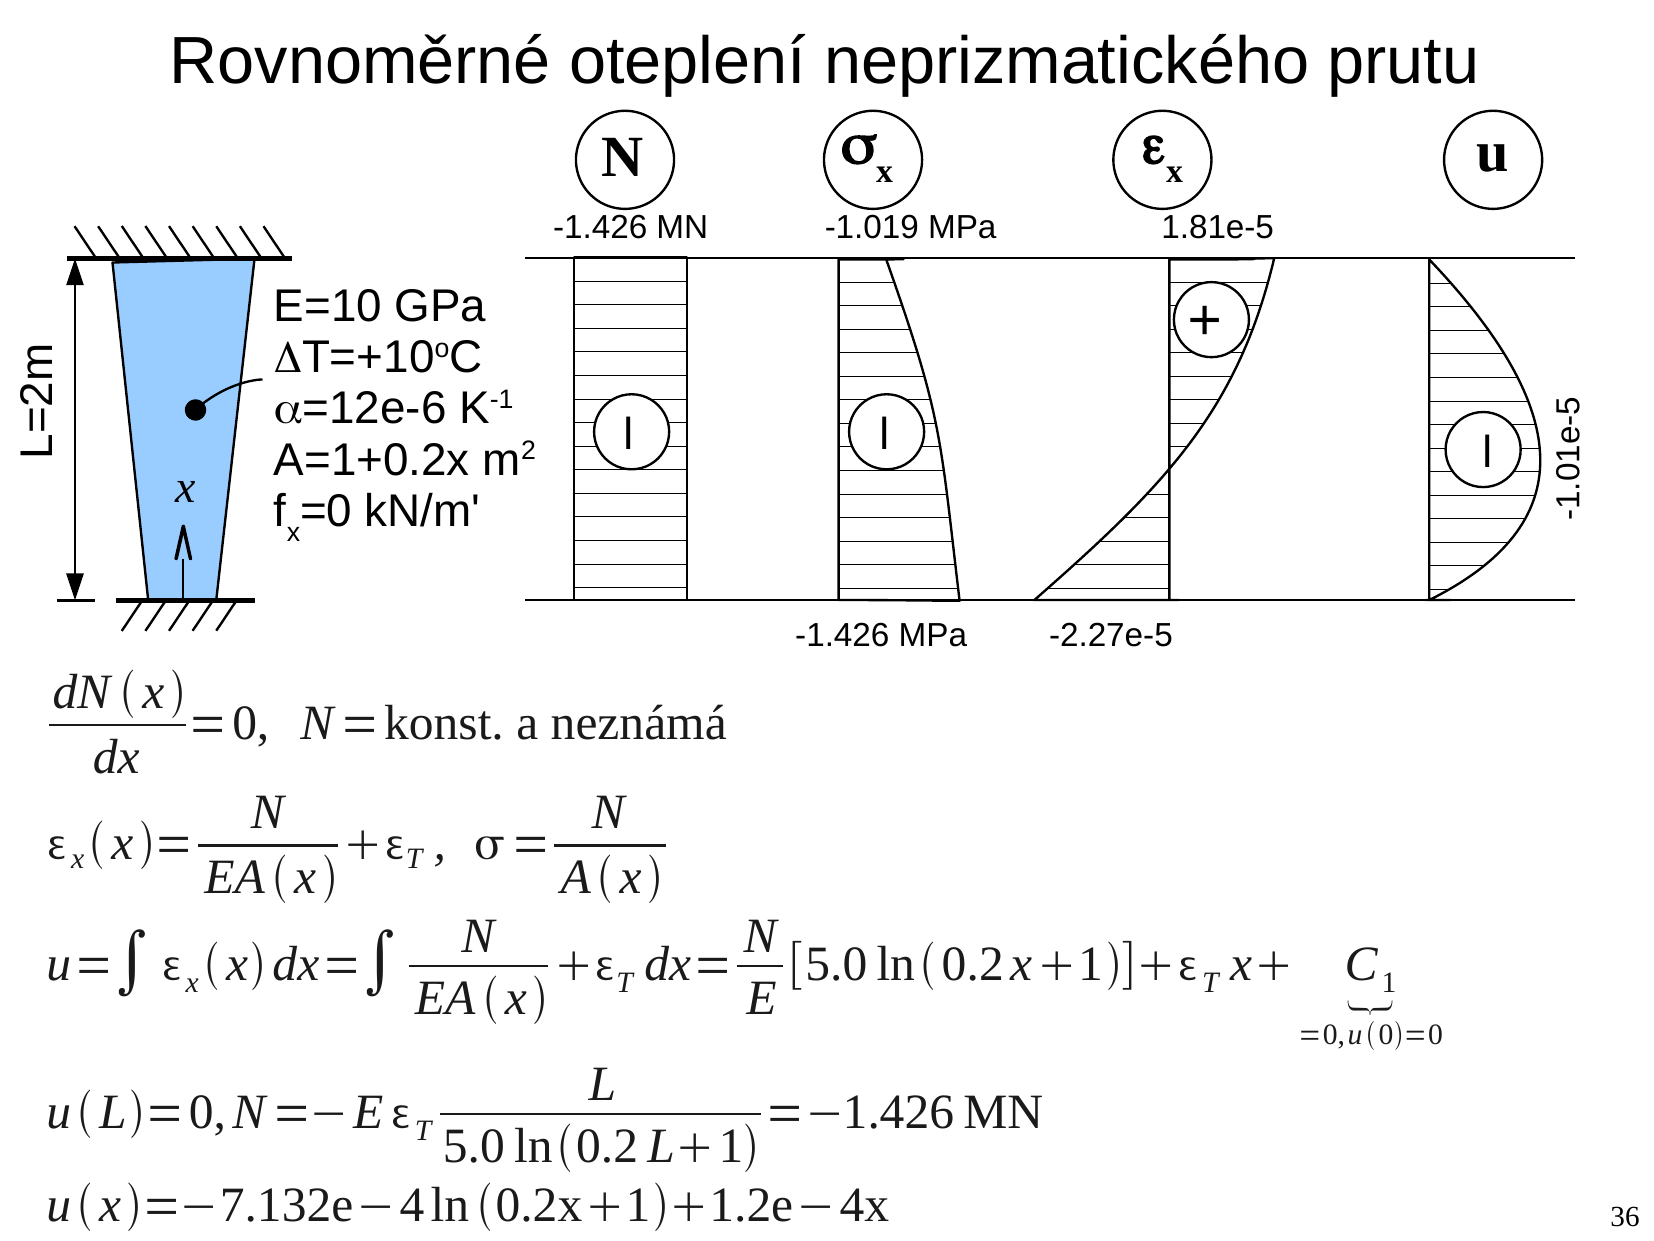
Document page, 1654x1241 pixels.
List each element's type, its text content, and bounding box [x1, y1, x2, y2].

text_box L=2m [3, 286, 76, 475]
text_box [658, 123, 675, 197]
text_box N [586, 116, 658, 208]
text_box [1426, 259, 1541, 601]
text_box [575, 130, 586, 190]
text_box – [583, 402, 672, 465]
text_box [1169, 258, 1275, 331]
chart [27, 665, 1456, 1234]
text_box [1524, 121, 1543, 198]
text_box sx [826, 103, 913, 209]
text_box x [160, 454, 206, 524]
text_box E=10 GPa DT=+10oC a=12e-6 K-1 A=1+0.2x m2 fx=0 kN/m' [259, 272, 551, 588]
text_box 1.81e-5 [1146, 201, 1286, 258]
text_box [574, 258, 687, 600]
text_box + [1164, 288, 1252, 353]
text_box [913, 131, 923, 189]
text_box u [1461, 112, 1524, 203]
text_box -1.019 MPa [810, 201, 1006, 258]
text_box -1.01e-5 [1541, 385, 1599, 536]
title Rovnoměrné oteplení neprizmatického prutu [37, 8, 1613, 113]
text_box – [1442, 419, 1530, 482]
text_box [602, 110, 648, 116]
text_box -2.27e-5 [1034, 608, 1188, 666]
text_box [1203, 132, 1212, 188]
text_box [1469, 203, 1517, 209]
text_box [838, 258, 960, 601]
text_box [1444, 122, 1461, 197]
text_box ex [1126, 103, 1203, 209]
text_box -1.426 MN [538, 201, 721, 258]
text_box [112, 261, 255, 598]
text_box – [839, 402, 928, 465]
text_box [1033, 353, 1243, 601]
text_box -1.426 MPa [780, 608, 980, 666]
text_box [1113, 126, 1126, 193]
